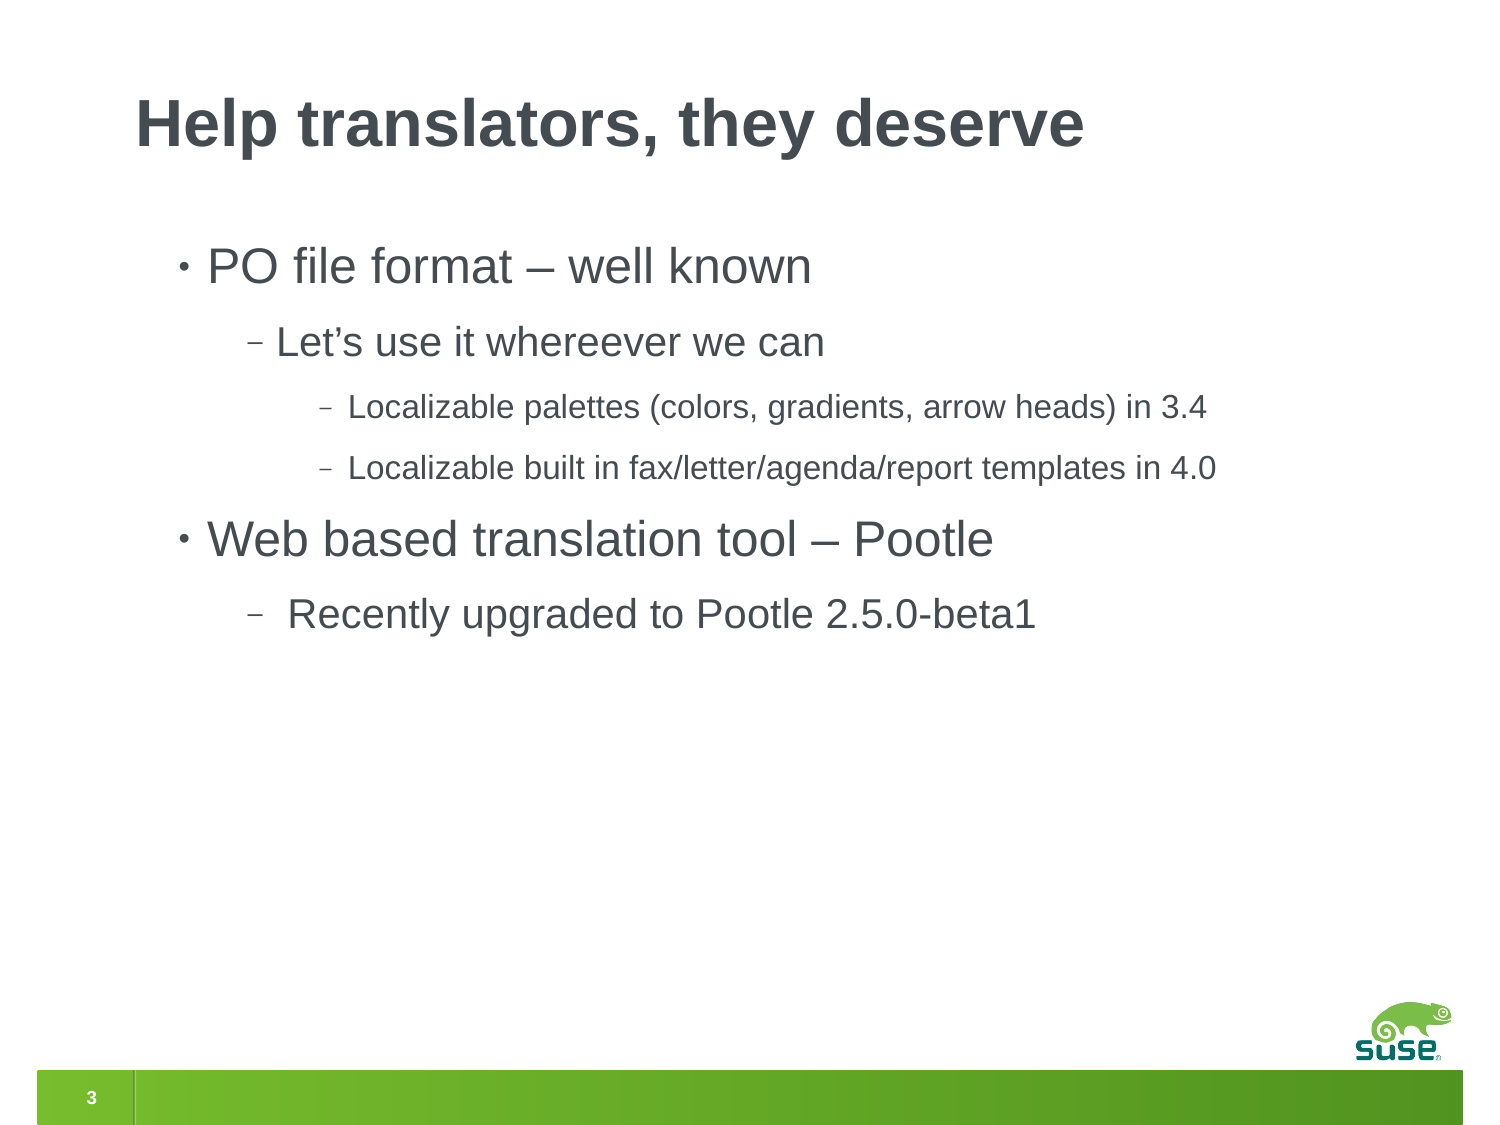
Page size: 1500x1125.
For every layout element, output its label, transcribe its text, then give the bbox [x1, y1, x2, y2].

list PO file format – well known Let’s use it whereever we can Localizable palettes (colors, gradients, arrow heads) in 3.4 Localizable built in fax/letter/agenda/report templates in 4.0 Web based translation tool – Pootle Recently upgraded to Pootle 2.5.0-beta1 [135, 238, 1372, 892]
picture [1355, 1001, 1452, 1061]
title Help translators, they deserve [135, 41, 1372, 204]
